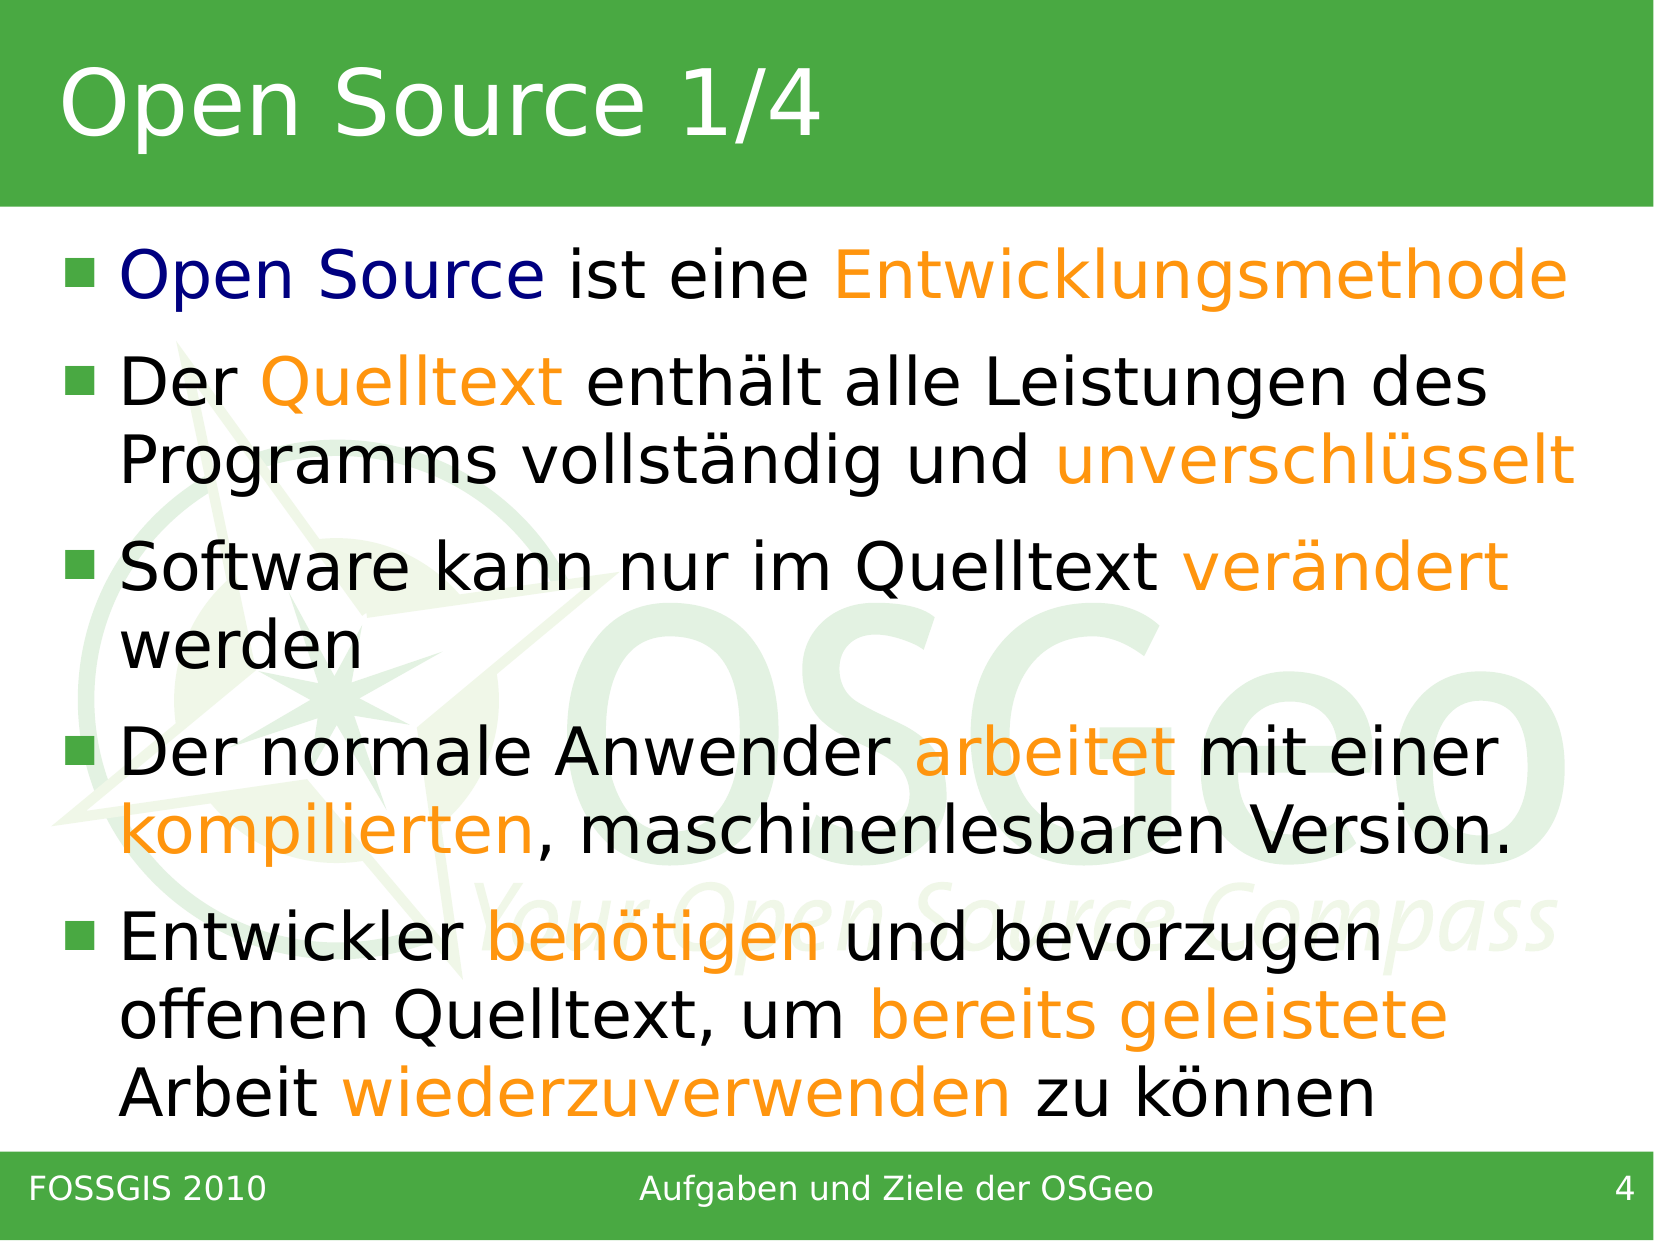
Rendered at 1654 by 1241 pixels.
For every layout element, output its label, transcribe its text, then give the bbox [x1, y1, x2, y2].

title Open Source 1/4 [59, 29, 1536, 178]
list Open Source ist eine Entwicklungsmethode Der Quelltext enthält alle Leistungen des Programms vollständig und unverschlüsselt Software kann nur im Quelltext verändert werden Der normale Anwender arbeitet mit einer kompilierten, maschinenlesbaren Version. Entwickler benötigen und bevorzugen offenen Quelltext, um bereits geleistete Arbeit wiederzuverwenden zu können [47, 236, 1595, 1133]
